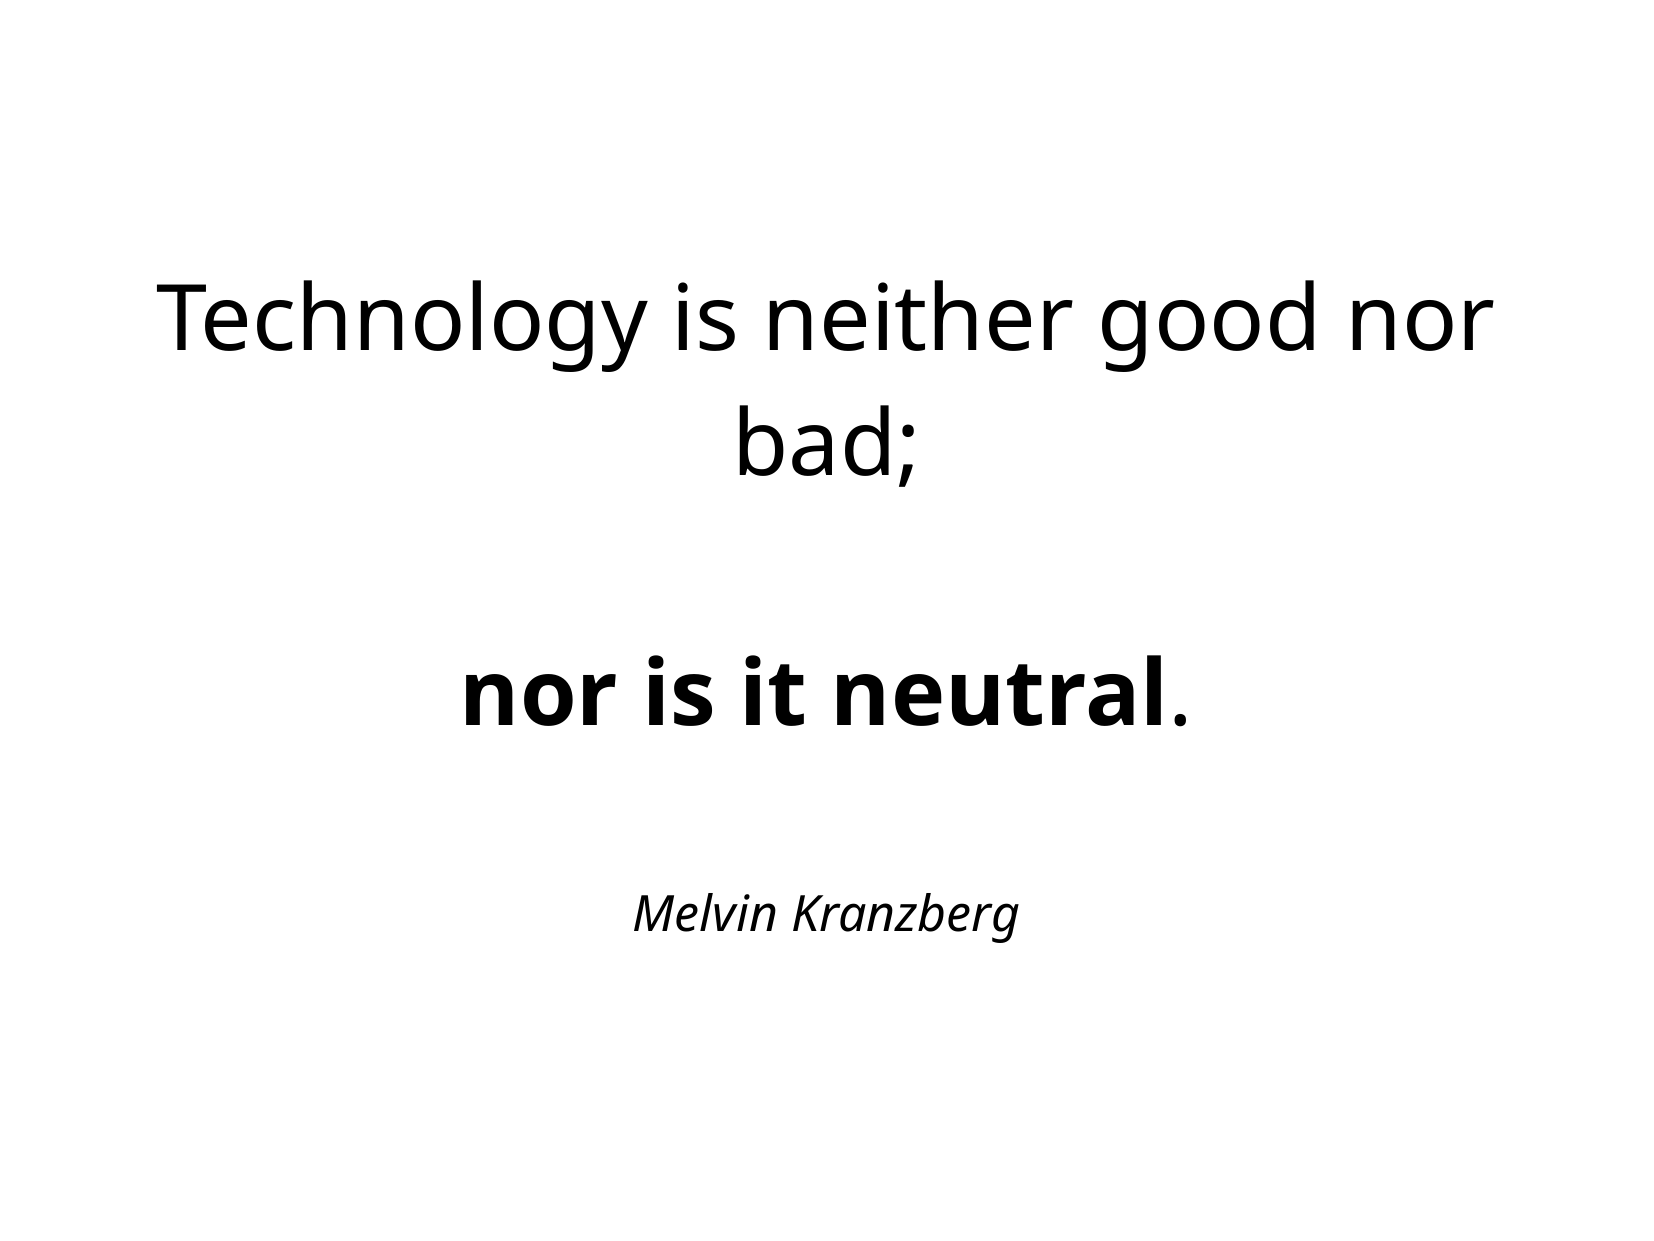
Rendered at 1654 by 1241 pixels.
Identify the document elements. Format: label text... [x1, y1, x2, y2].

title Technology is neither good nor bad; nor is it neutral. Melvin Kranzberg [82, 0, 1571, 1201]
